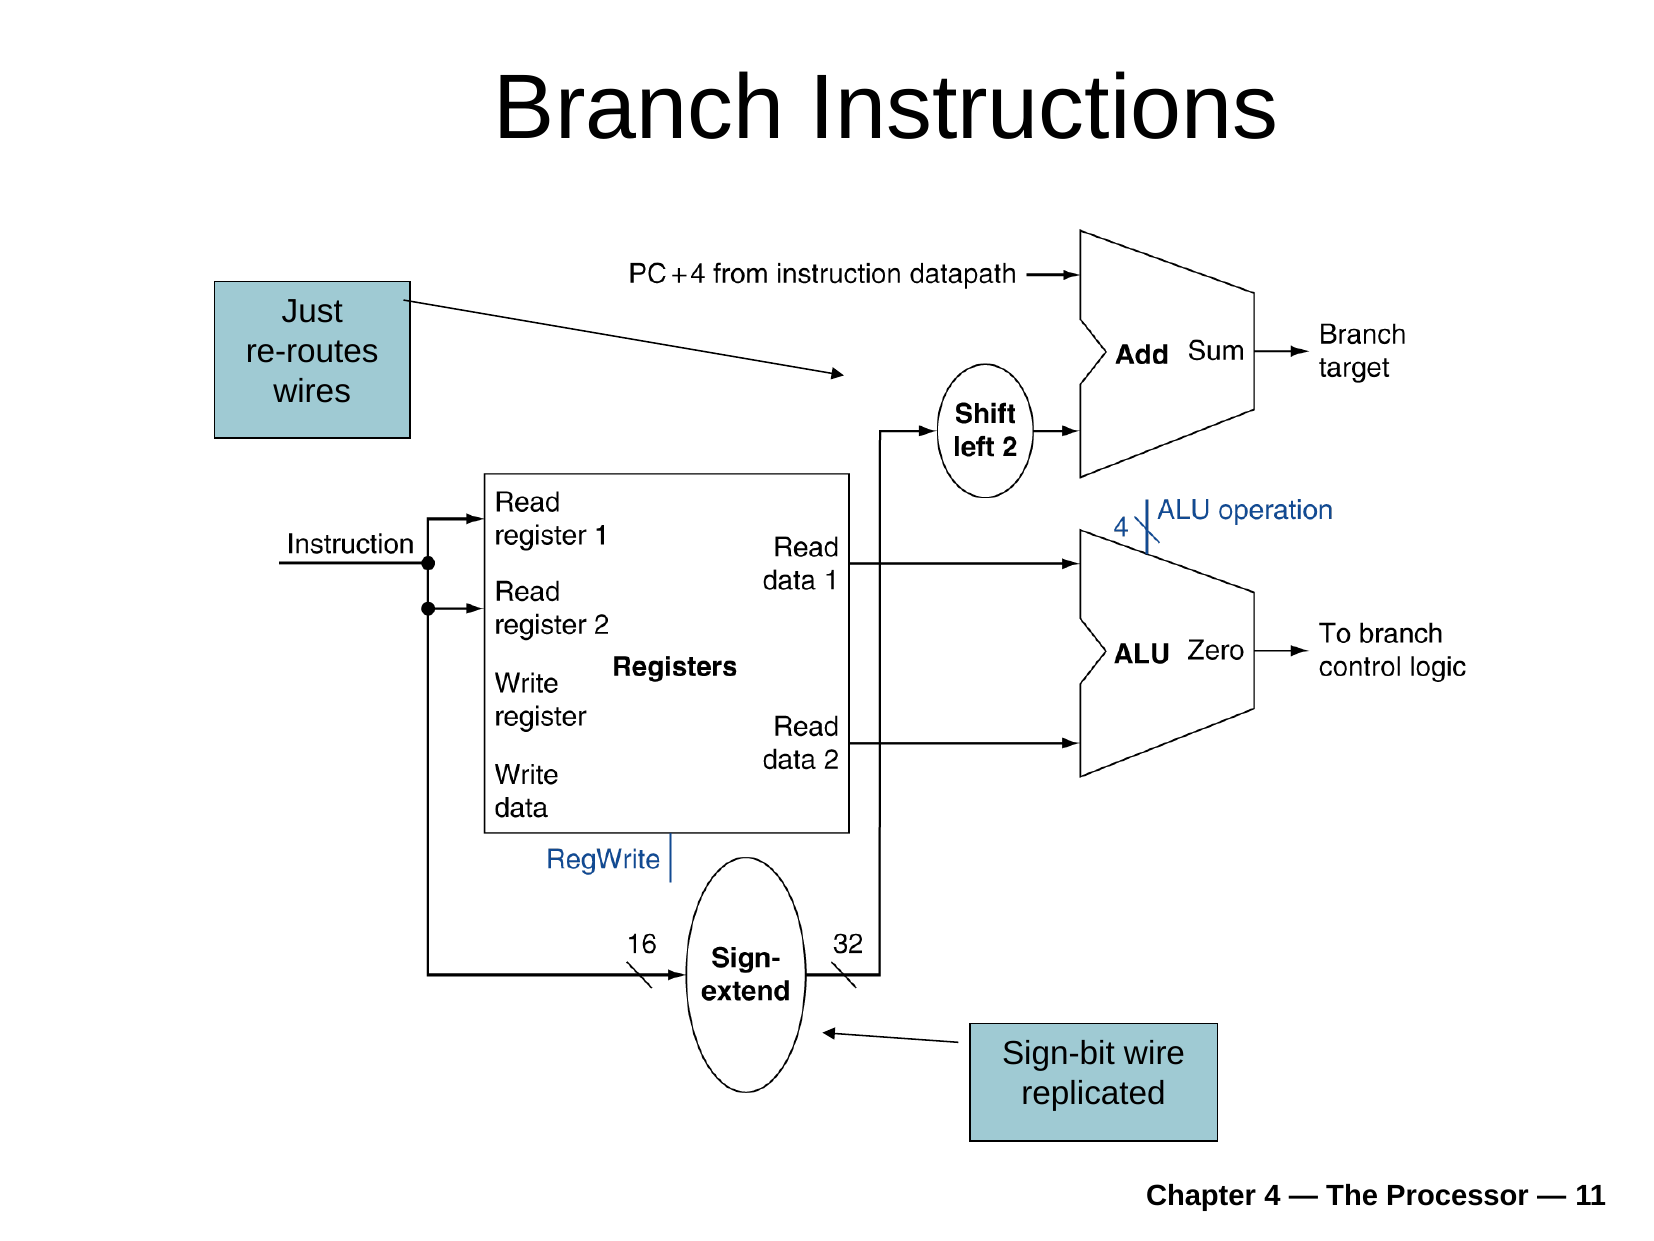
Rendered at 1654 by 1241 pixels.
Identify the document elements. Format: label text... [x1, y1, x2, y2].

text_box Chapter 4 — The Processor — <number> [305, 1153, 1622, 1219]
picture [279, 229, 1466, 1093]
text_box Just re-routes wires [215, 282, 844, 438]
text_box Sign-bit wire replicated [970, 1024, 1217, 1141]
title Branch Instructions [123, 26, 1618, 165]
